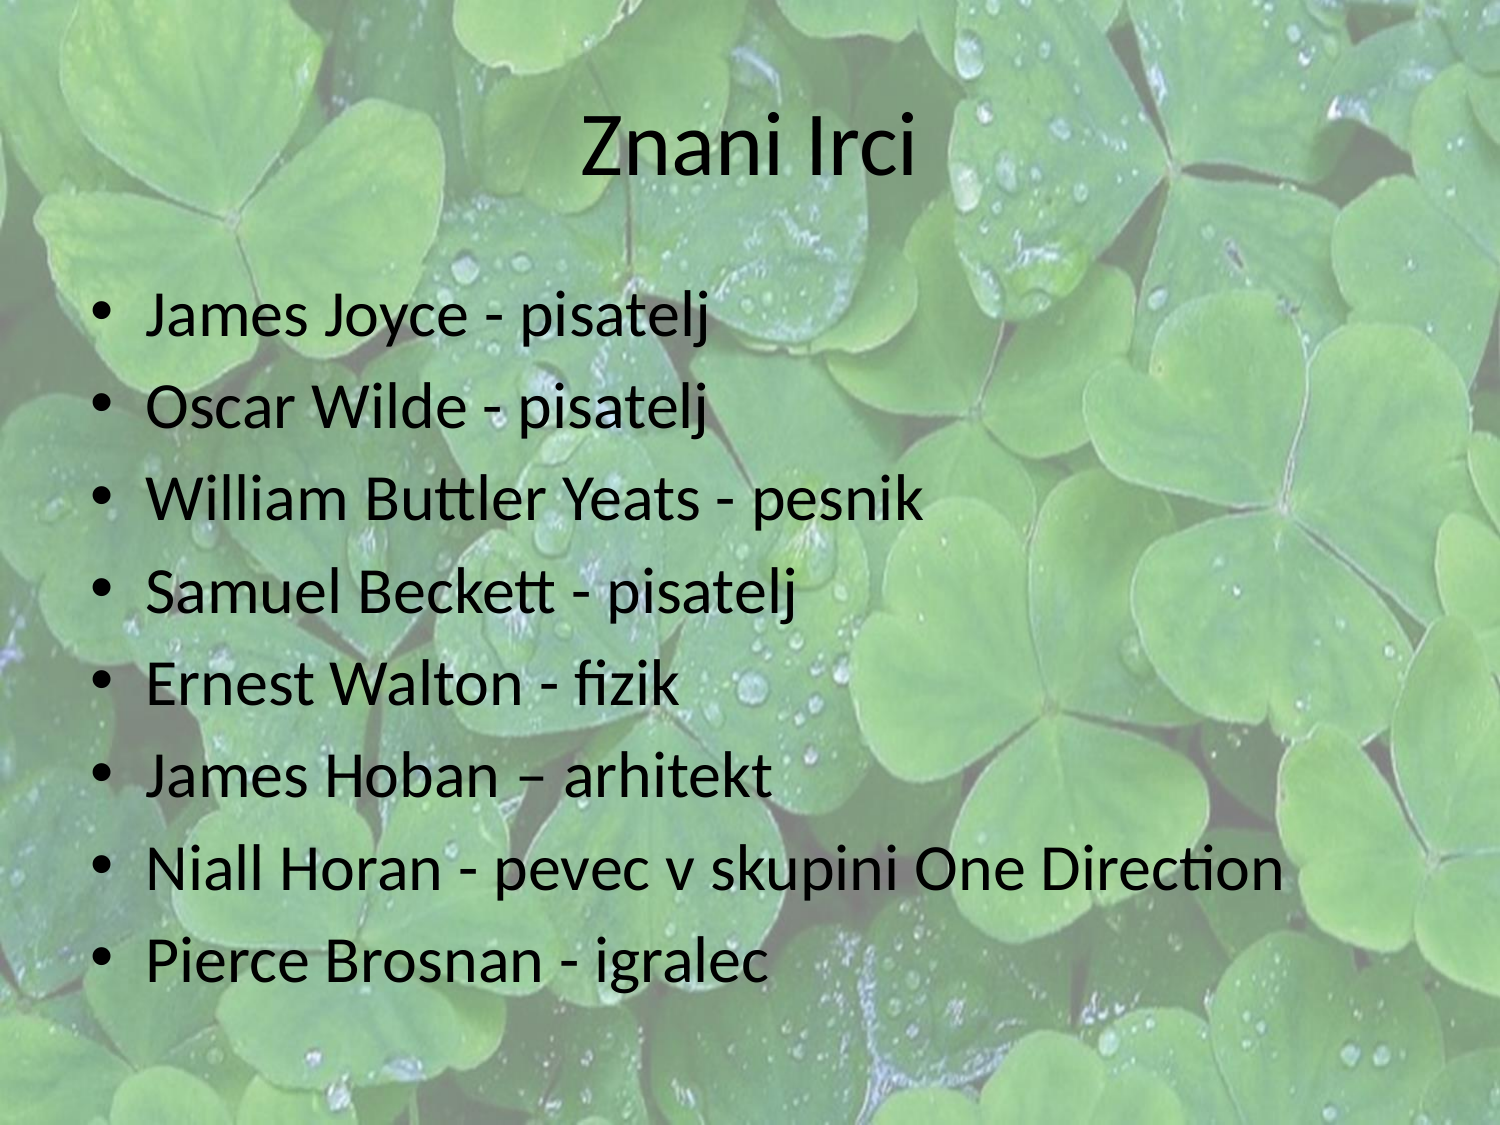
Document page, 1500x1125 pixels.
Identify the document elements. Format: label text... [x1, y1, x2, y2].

list James Joyce - pisatelj Oscar Wilde - pisatelj William Buttler Yeats - pesnik Samuel Beckett - pisatelj Ernest Walton - fizik James Hoban – arhitekt Niall Horan - pevec v skupini One Direction Pierce Brosnan - igralec [75, 262, 1425, 1005]
picture [0, 0, 1500, 1125]
title Znani Irci [75, 45, 1425, 233]
